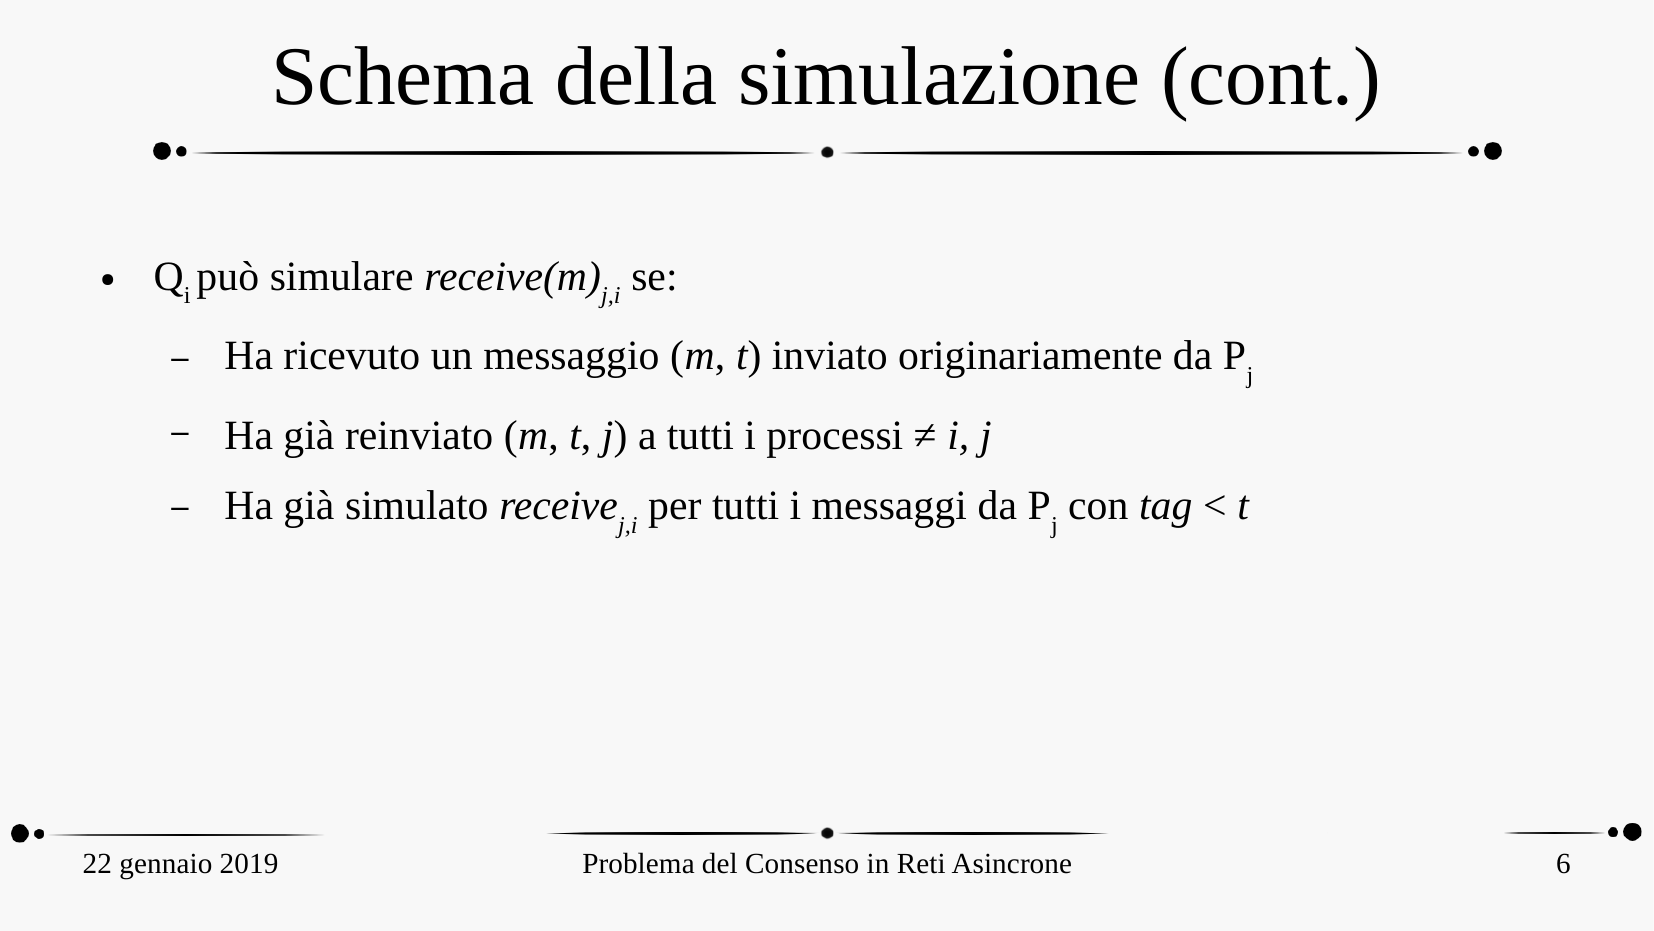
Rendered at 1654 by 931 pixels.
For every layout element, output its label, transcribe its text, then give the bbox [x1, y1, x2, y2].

title Schema della simulazione (cont.) [0, 0, 1654, 154]
list Qi può simulare receive(m)j,i se: Ha ricevuto un messaggio (m, t) inviato originariamente da Pj Ha già reinviato (m, t, j) a tutti i processi ≠ i, j Ha già simulato receivej,i per tutti i messaggi da Pj con tag < t [82, 177, 1630, 804]
picture [0, 154, 1654, 931]
